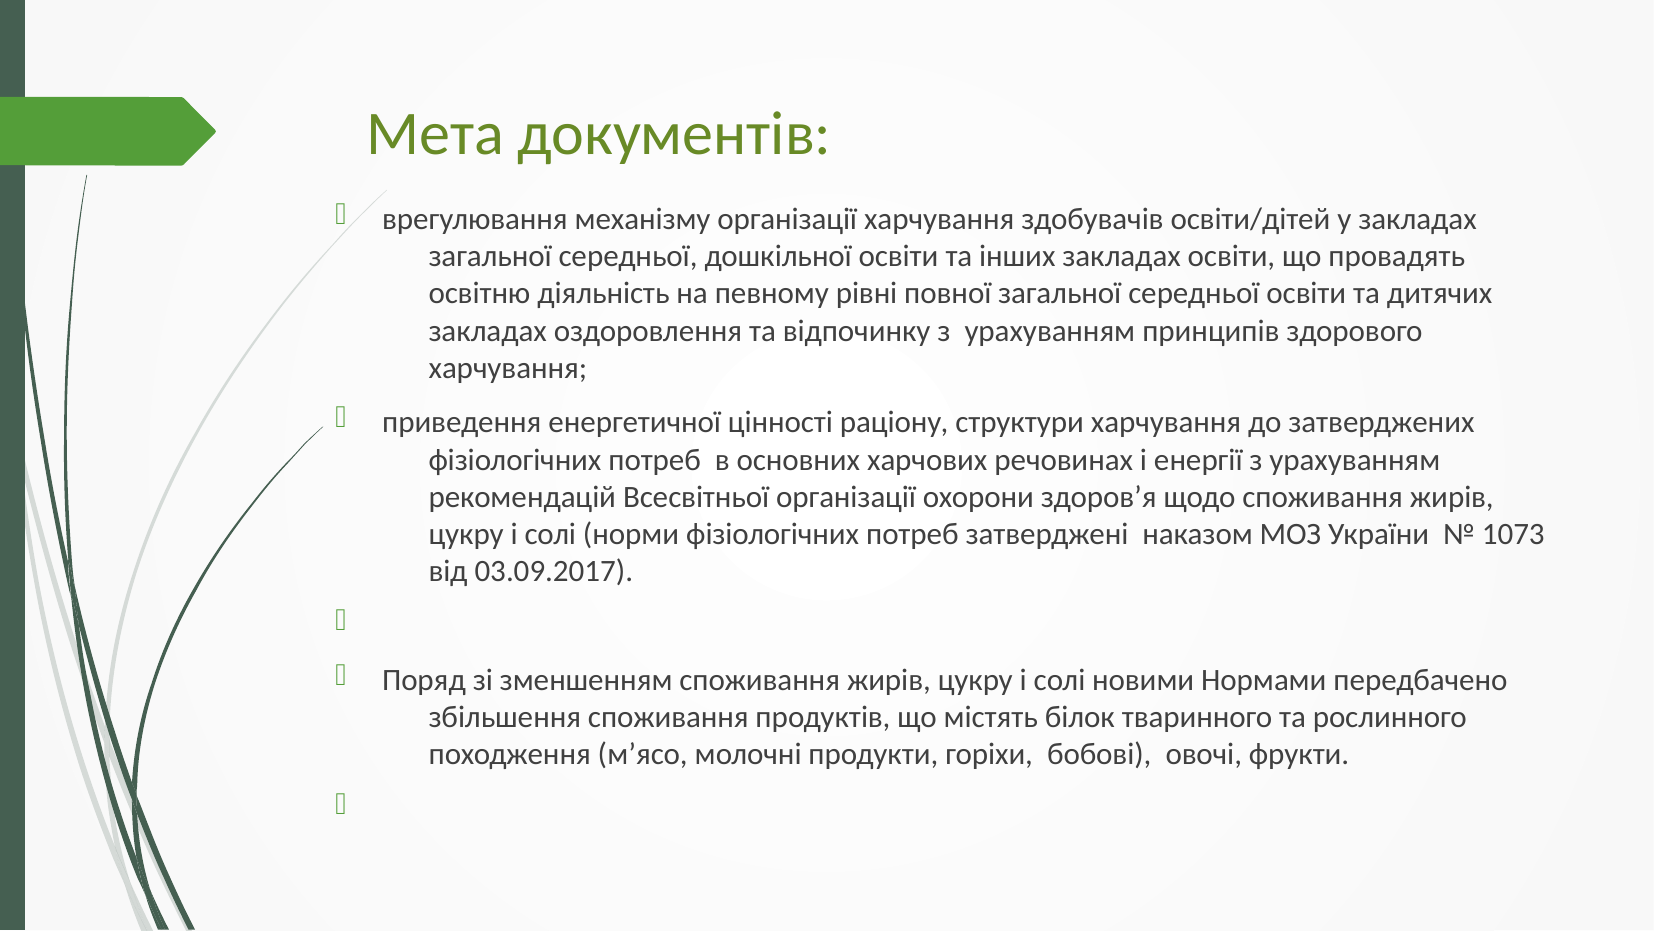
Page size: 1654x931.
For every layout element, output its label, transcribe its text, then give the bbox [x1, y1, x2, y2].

title Мета документів: [351, 84, 1561, 191]
list врегулювання механізму організації харчування здобувачів освіти/дітей у закладах загальної середньої, дошкільної освіти та інших закладах освіти, що провадять освітню діяльність на певному рівні повної загальної середньої освіти та дитячих закладах оздоровлення та відпочинку з урахуванням принципів здорового харчування; приведення енергетичної цінності раціону, структури харчування до затверджених фізіологічних потреб в основних харчових речовинах і енергії з урахуванням рекомендацій Всесвітньої організації охорони здоров’я щодо споживання жирів, цукру і солі (норми фізіологічних потреб затверджені наказом МОЗ України № 1073 від 03.09.2017). Поряд зі зменшенням споживання жирів, цукру і солі новими Нормами передбачено збільшення споживання продуктів, що містять білок тваринного та рослинного походження (м’ясо, молочні продукти, горіхи, бобові), овочі, фрукти. [320, 191, 1561, 802]
